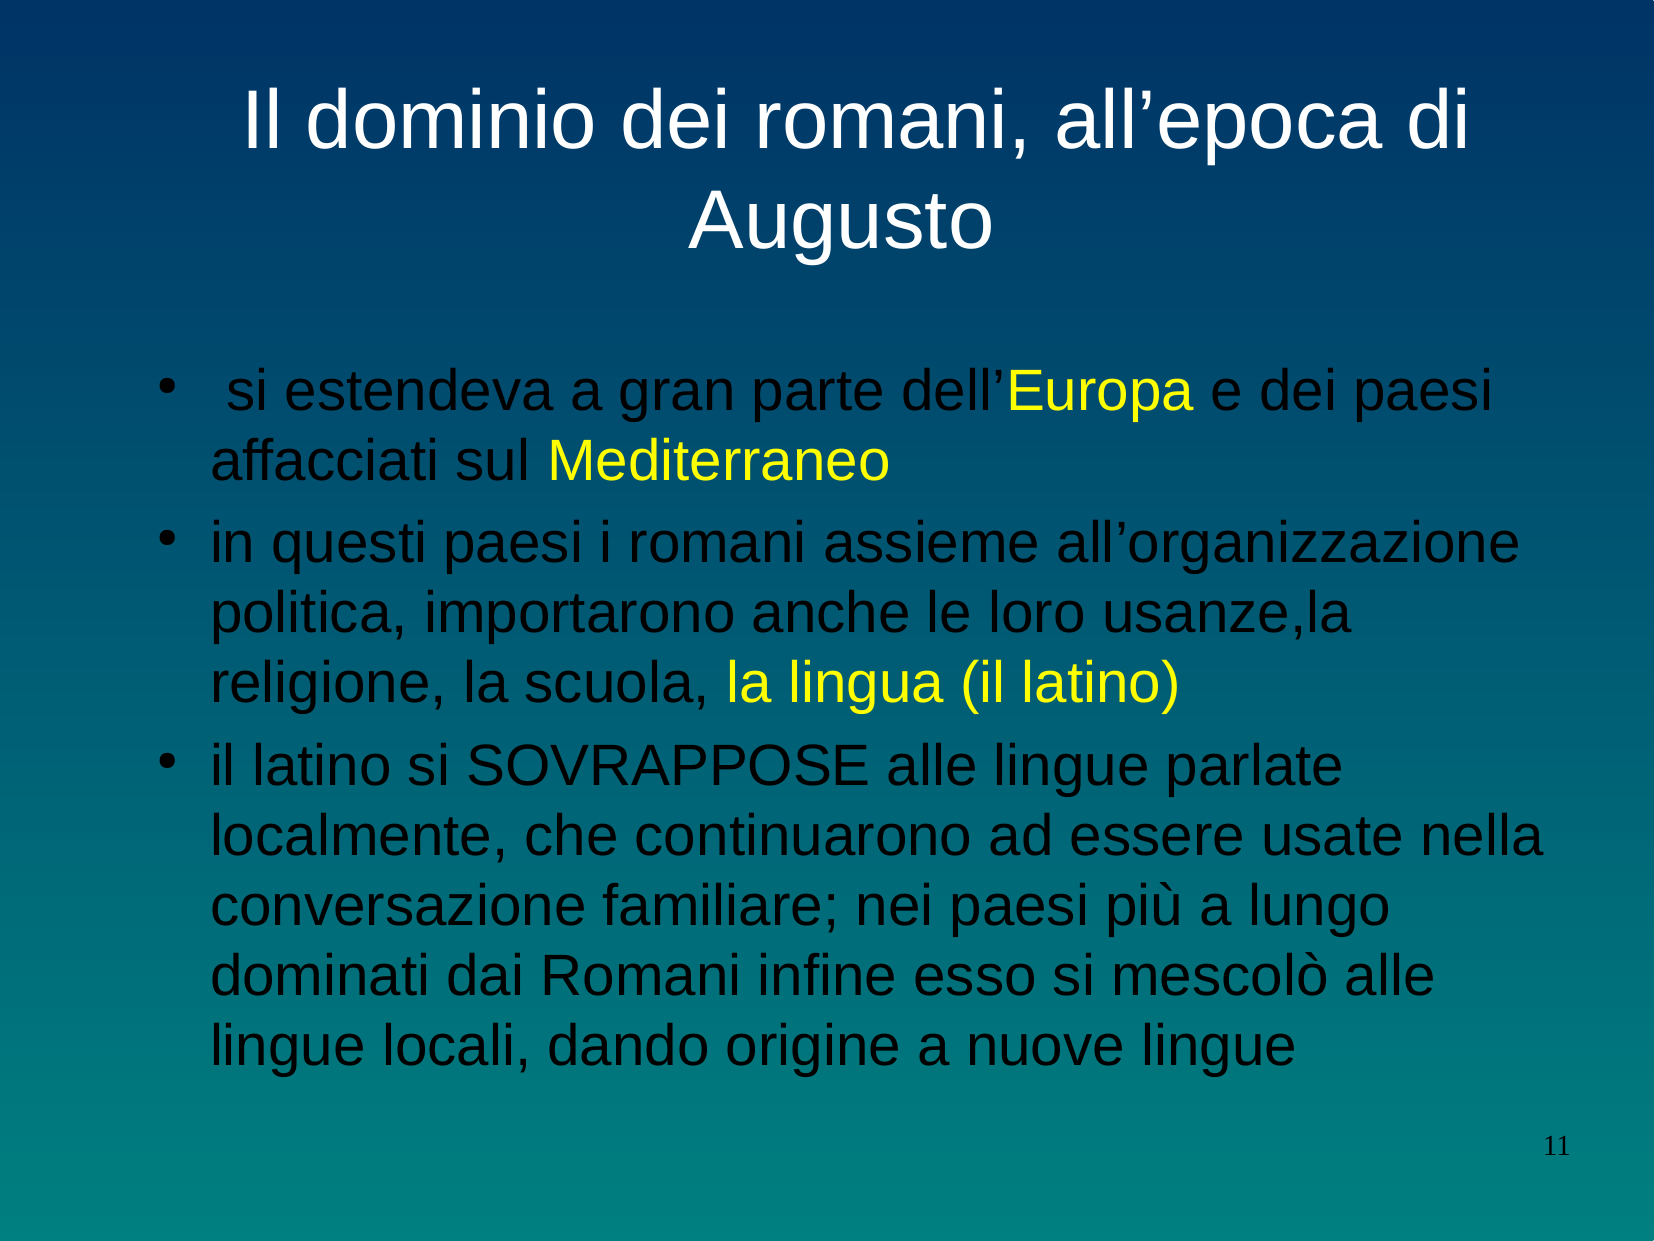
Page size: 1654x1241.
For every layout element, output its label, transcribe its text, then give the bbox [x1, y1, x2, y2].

title Il dominio dei romani, all’epoca di Augusto [89, 35, 1595, 273]
list si estendeva a gran parte dell’Europa e dei paesi affacciati sul Mediterraneo in questi paesi i romani assieme all’organizzazione politica, importarono anche le loro usanze,la religione, la scuola, la lingua (il latino) il latino si SOVRAPPOSE alle lingue parlate localmente, che continuarono ad essere usate nella conversazione familiare; nei paesi più a lungo dominati dai Romani infine esso si mescolò alle lingue locali, dando origine a nuove lingue [124, 344, 1613, 1144]
